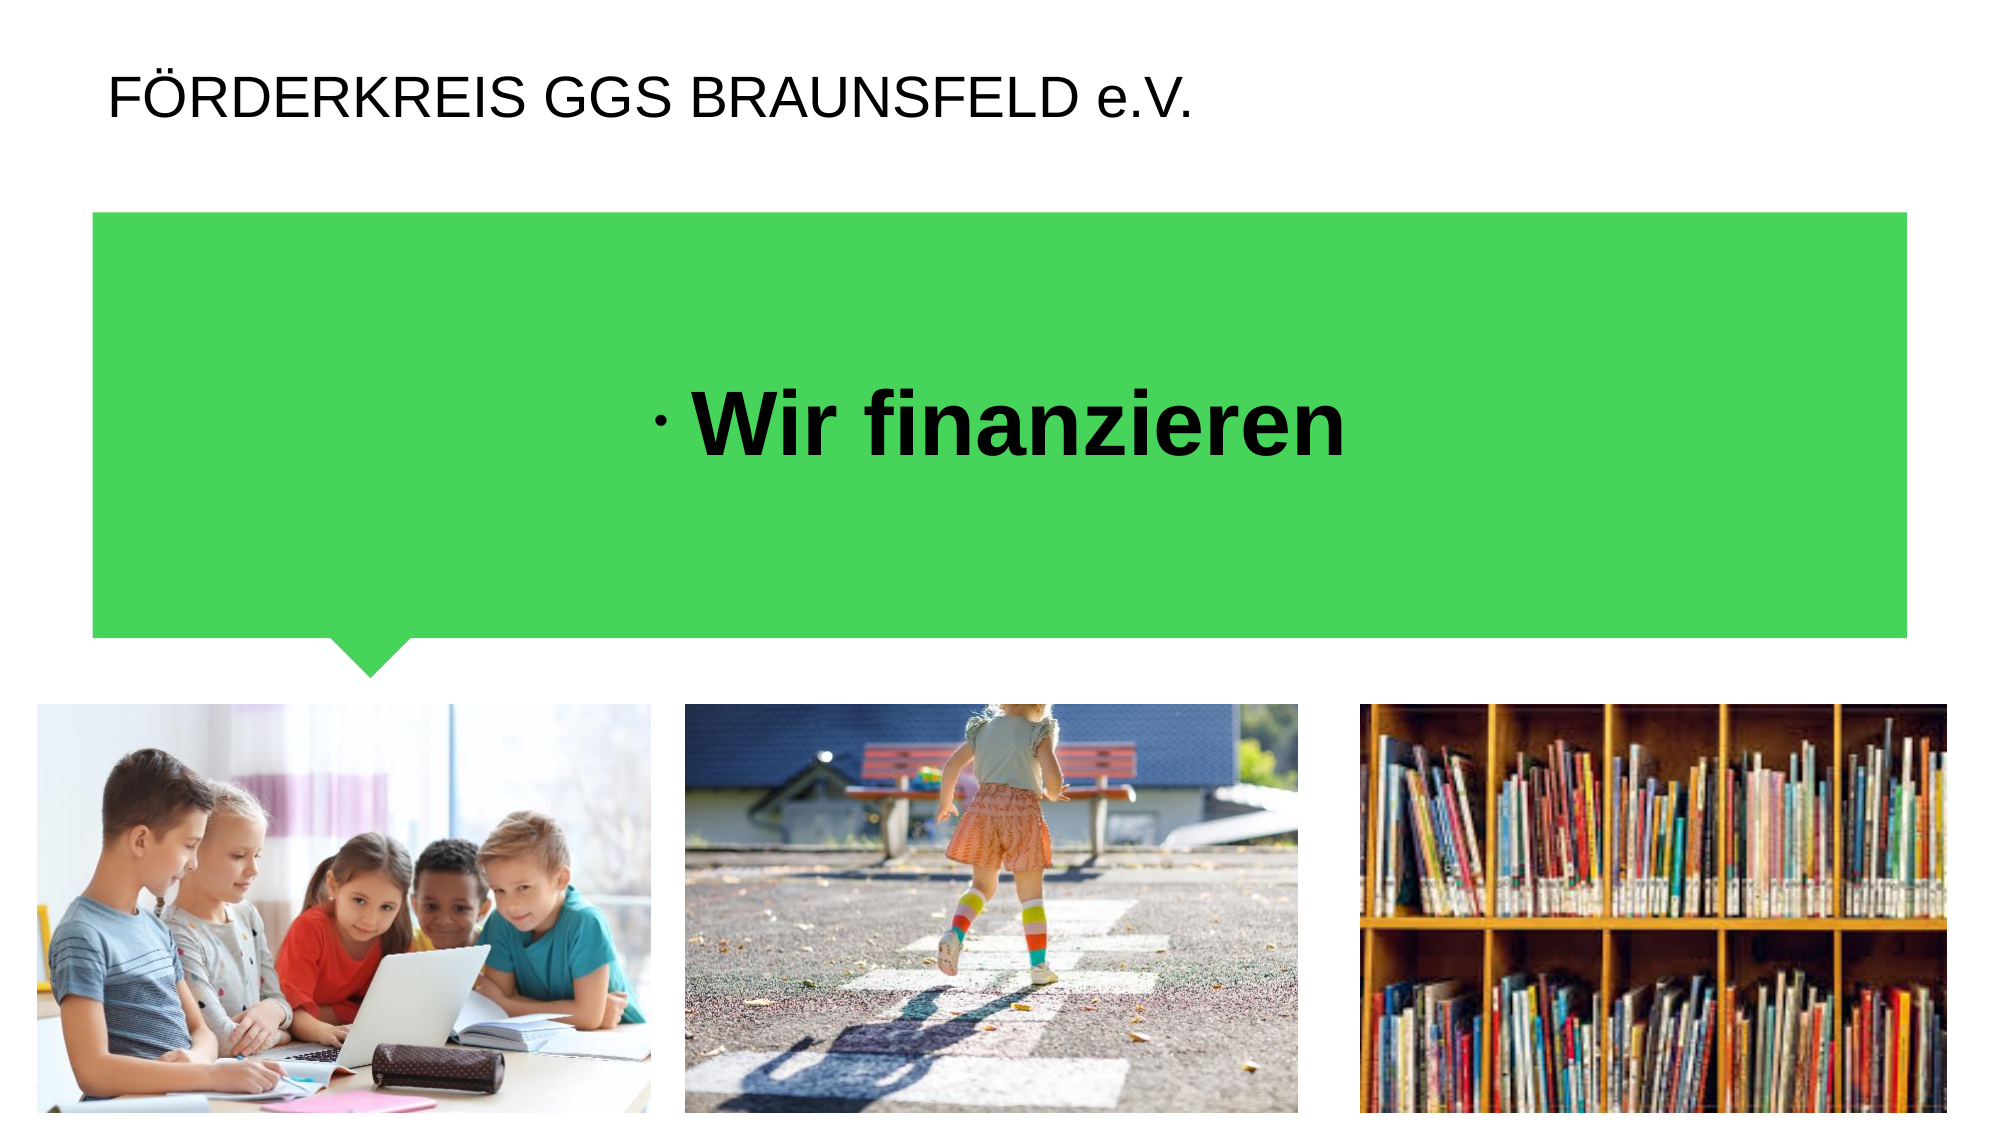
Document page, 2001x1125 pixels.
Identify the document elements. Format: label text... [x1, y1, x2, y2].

title FÖRDERKREIS GGS BRAUNSFELD e.V. [92, 59, 1907, 153]
list Wir finanzieren [127, 242, 1875, 609]
picture [1360, 704, 1947, 1113]
picture [685, 704, 1298, 1113]
picture [37, 704, 651, 1113]
